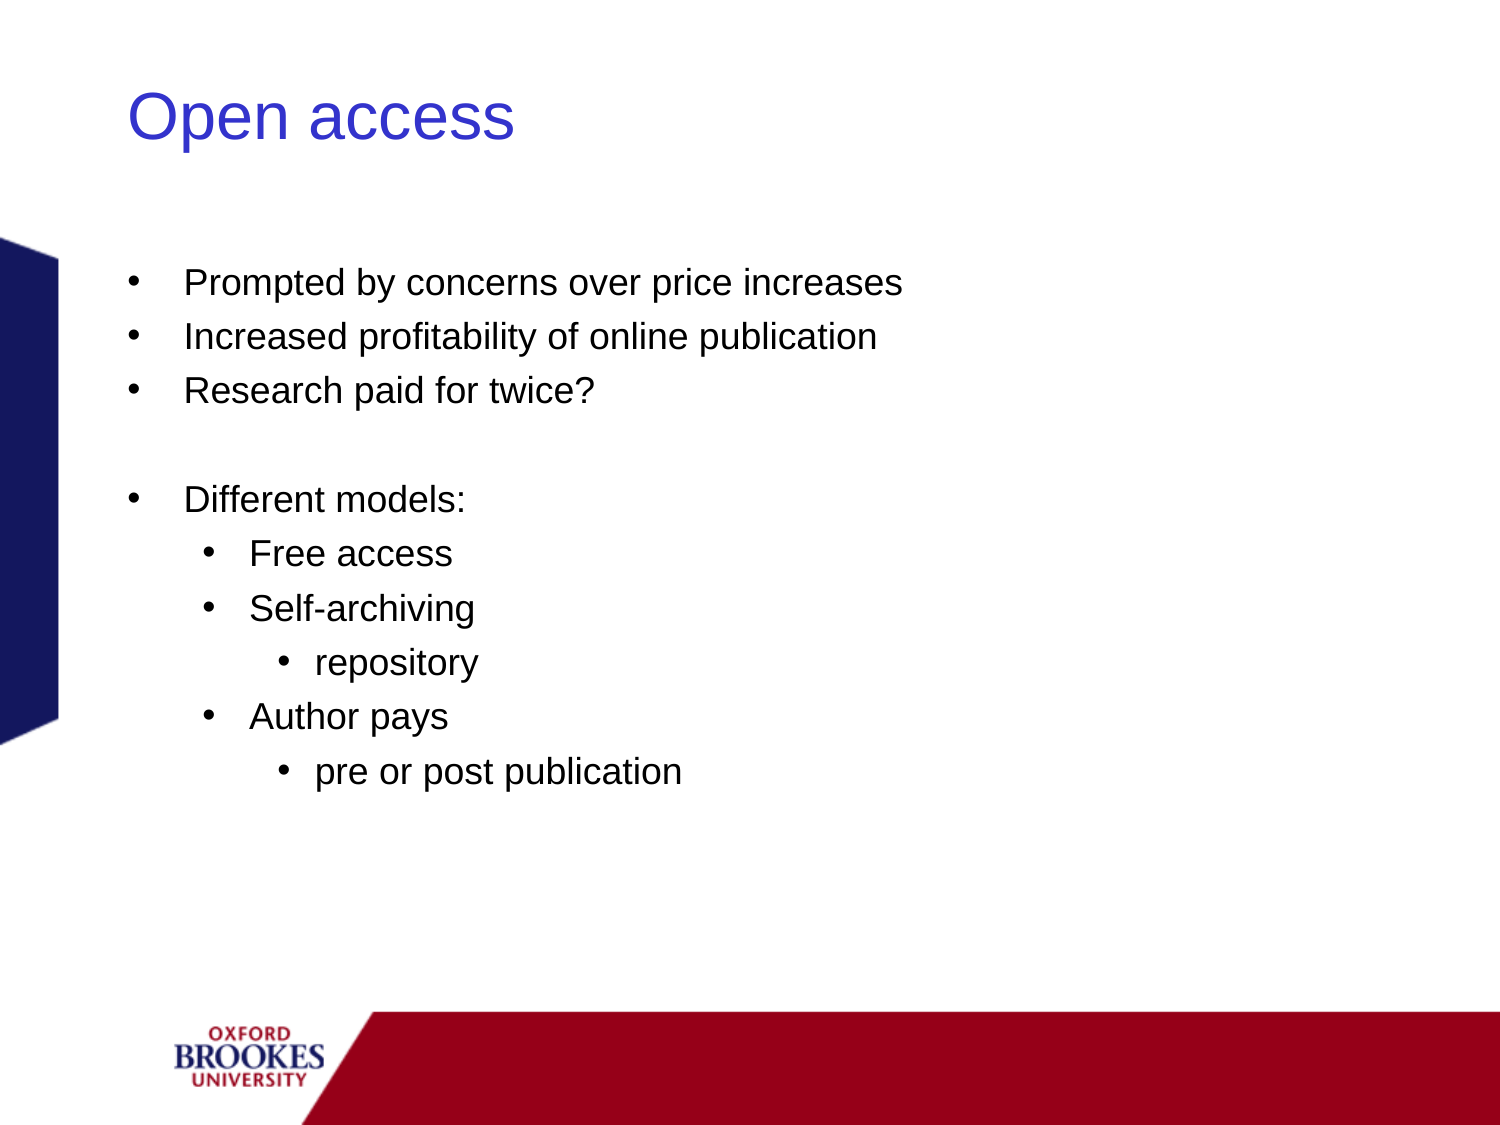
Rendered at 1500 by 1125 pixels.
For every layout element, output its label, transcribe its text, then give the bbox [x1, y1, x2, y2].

list Prompted by concerns over price increases Increased profitability of online publication Research paid for twice? Different models: Free access Self-archiving repository Author pays pre or post publication [112, 249, 1388, 1001]
picture [0, 0, 1500, 1125]
title Open access [112, 56, 1388, 170]
